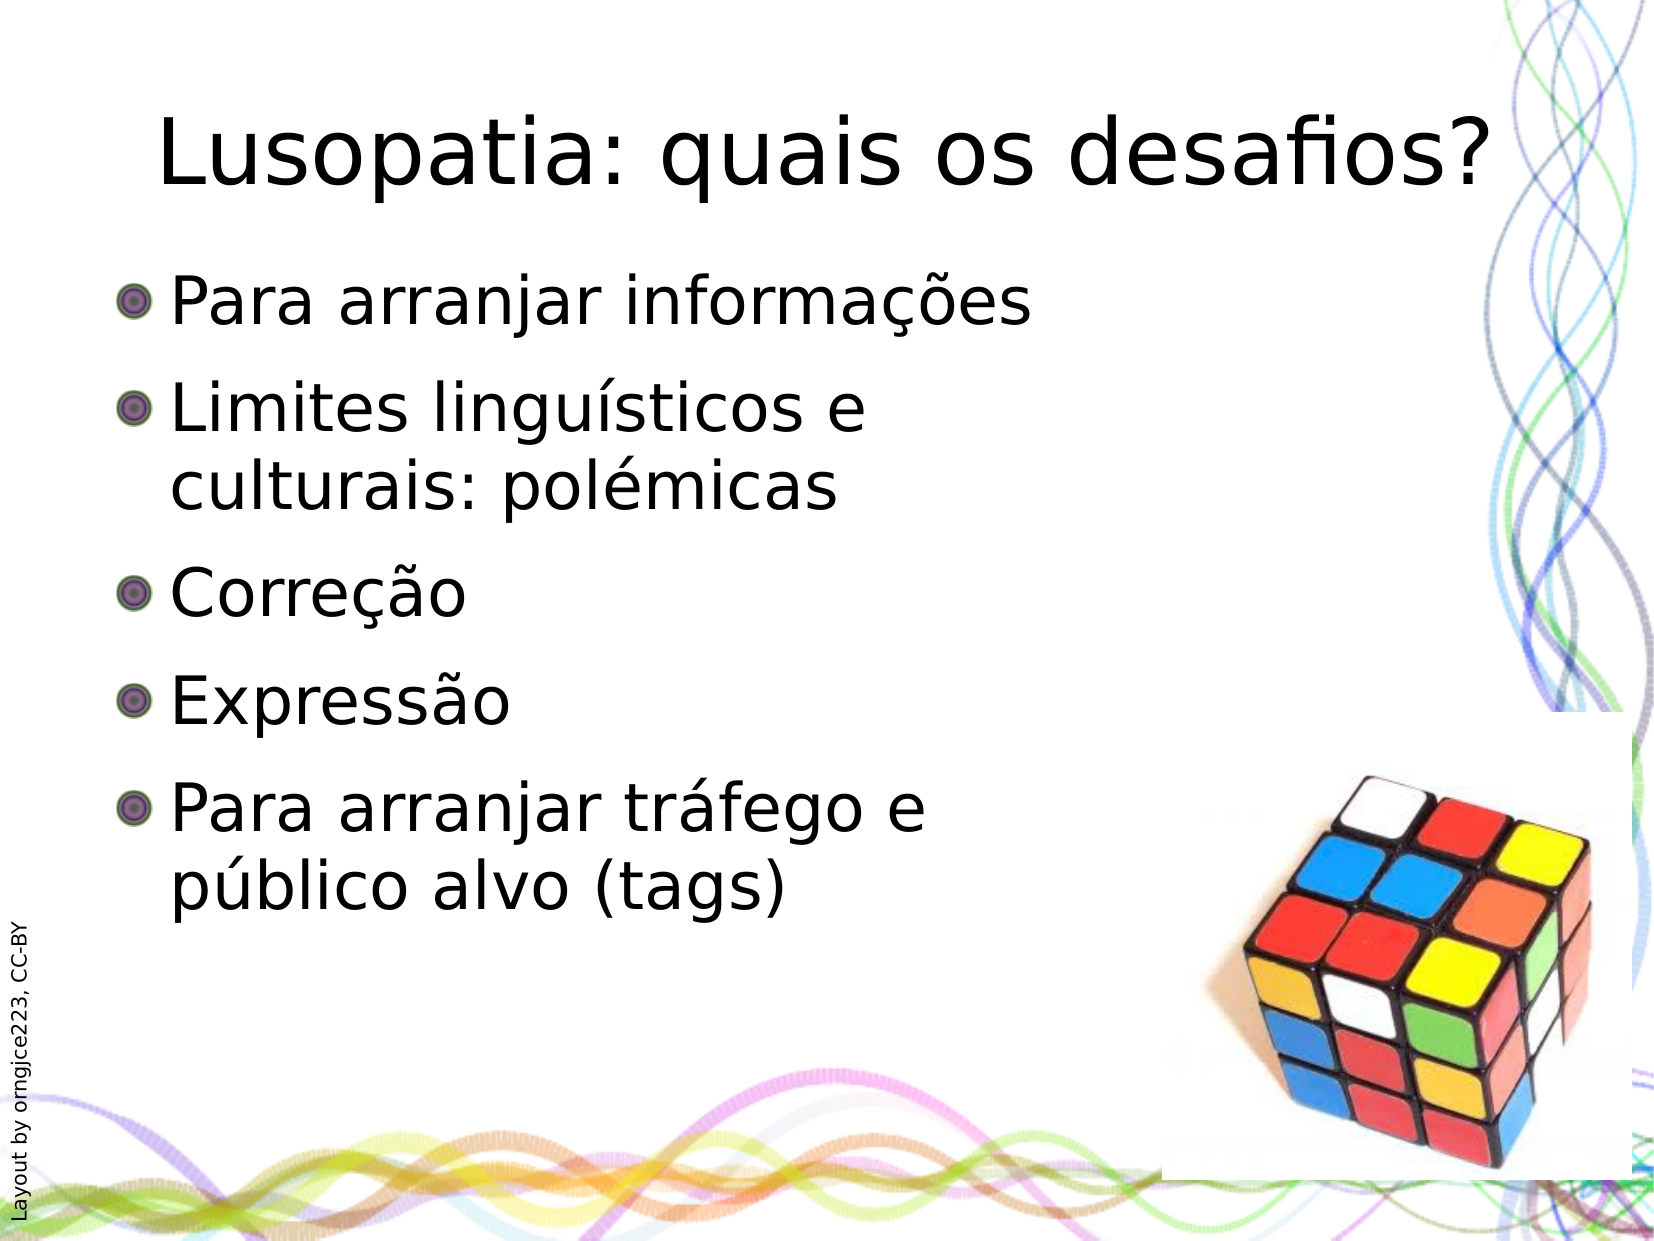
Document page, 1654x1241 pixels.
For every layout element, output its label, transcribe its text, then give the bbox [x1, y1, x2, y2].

title Lusopatia: quais os desafios? [82, 49, 1571, 257]
list Para arranjar informações Limites linguísticos e culturais: polémicas Correção Expressão Para arranjar tráfego e público alvo (tags) [98, 262, 1163, 1159]
picture [0, 0, 1654, 1241]
